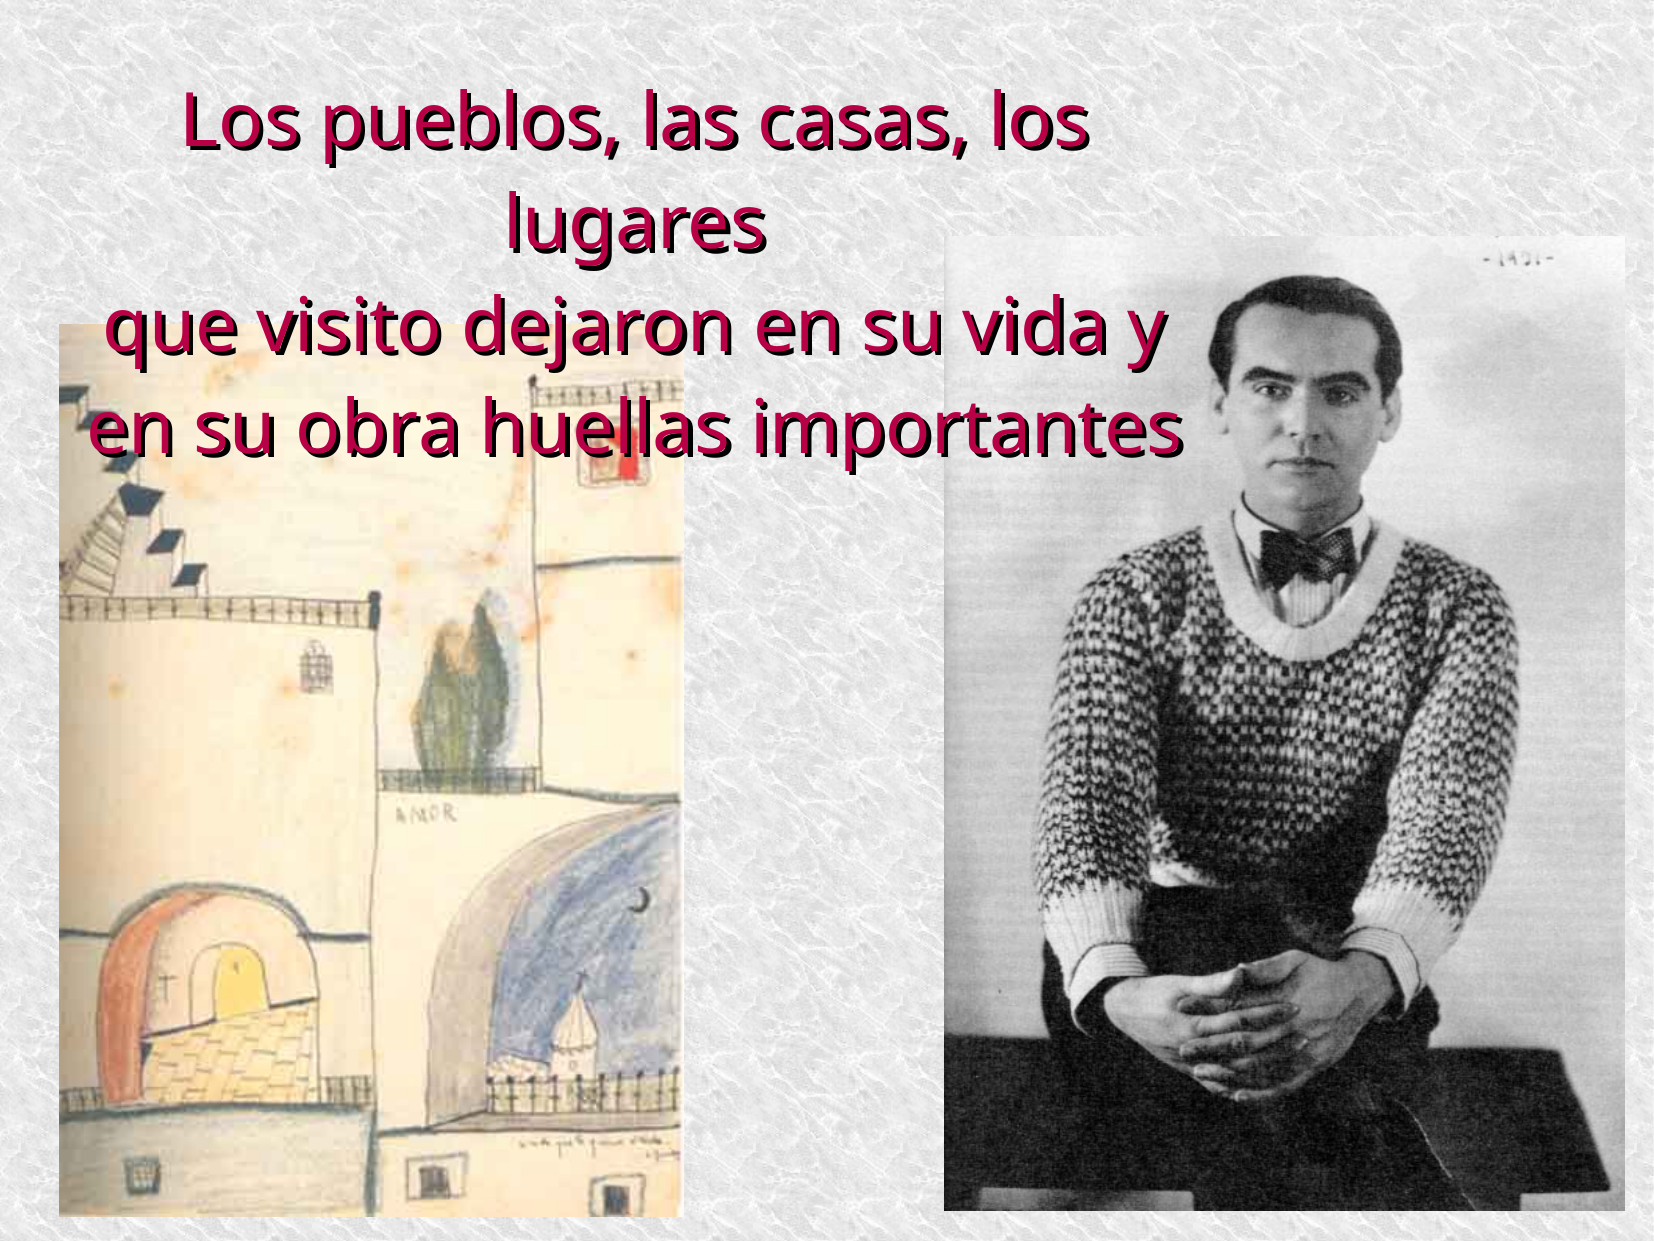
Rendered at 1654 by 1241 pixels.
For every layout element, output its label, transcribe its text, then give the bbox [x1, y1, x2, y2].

picture [0, 0, 1654, 1241]
text_box Los pueblos, las casas, los lugares que visito dejaron en su vida y en su obra huellas importantes [29, 59, 1241, 463]
